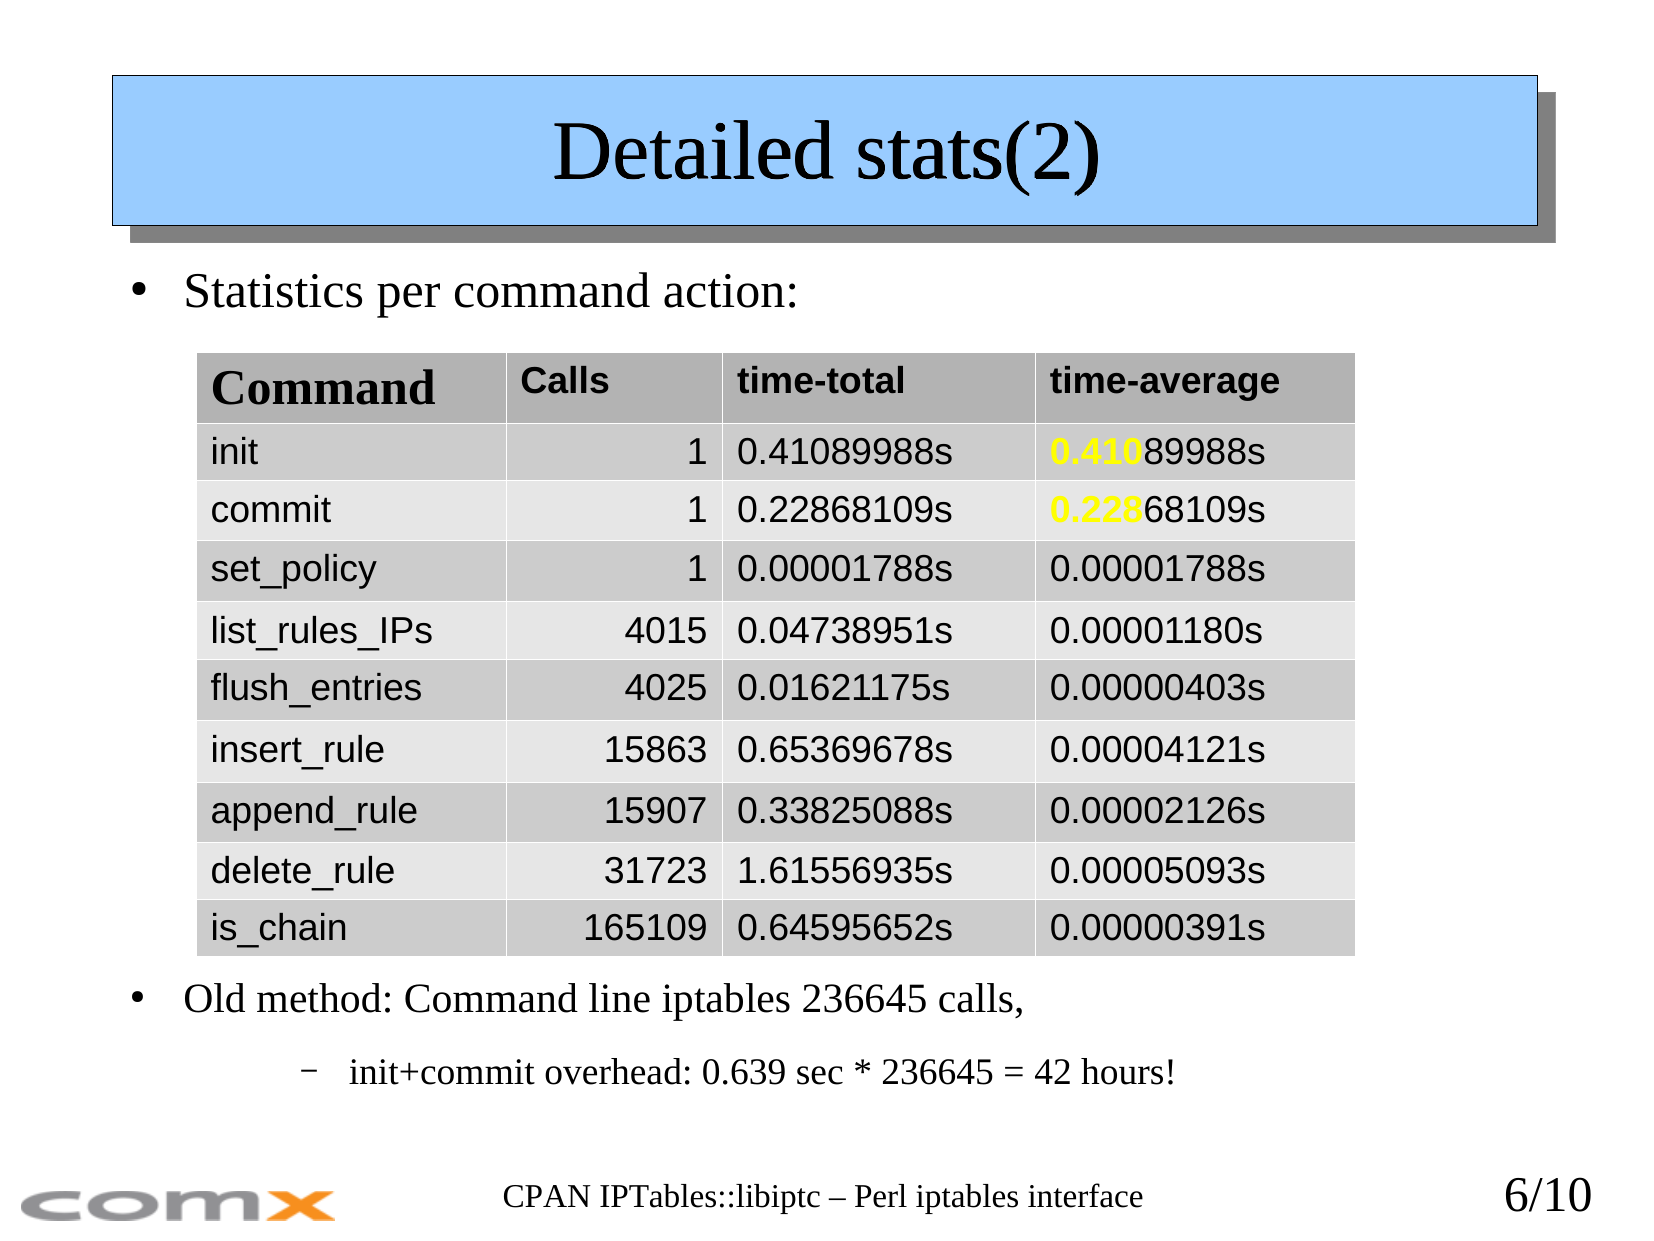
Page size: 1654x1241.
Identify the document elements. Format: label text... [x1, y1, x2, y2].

picture [21, 1191, 335, 1221]
table_header time-average [1036, 353, 1355, 423]
table_cell list_rules_IPs [197, 602, 506, 659]
table_cell 0.22868109s [1036, 481, 1355, 540]
table_cell delete_rule [197, 843, 506, 899]
table_cell 0.33825088s [723, 783, 1035, 842]
table_cell 0.22868109s [723, 481, 1035, 540]
table_cell 1.61556935s [723, 843, 1035, 899]
table_cell is_chain [197, 900, 506, 956]
table_cell insert_rule [197, 721, 506, 782]
table_header time-total [723, 353, 1035, 423]
table_cell init [197, 424, 506, 480]
table_cell 0.01621175s [723, 660, 1035, 720]
table_cell 0.00005093s [1036, 843, 1355, 899]
table_cell 0.00000403s [1036, 660, 1355, 720]
table_cell 0.04738951s [723, 602, 1035, 659]
table_cell 1 [507, 541, 722, 601]
table_cell append_rule [197, 783, 506, 842]
table_cell flush_entries [197, 660, 506, 720]
list Statistics per command action: [112, 262, 1538, 338]
table_cell 0.00001788s [1036, 541, 1355, 601]
table_cell 0.00001788s [723, 541, 1035, 601]
table_cell 1 [507, 481, 722, 540]
table_cell 165109 [507, 900, 722, 956]
table_cell commit [197, 481, 506, 540]
table_cell 15863 [507, 721, 722, 782]
table_cell 0.00000391s [1036, 900, 1355, 956]
title Detailed stats(2) [116, 90, 1538, 211]
table_cell 0.64595652s [723, 900, 1035, 956]
table_cell 1 [507, 424, 722, 480]
table_cell 4025 [507, 660, 722, 720]
table_cell 0.00002126s [1036, 783, 1355, 842]
table_cell 0.41089988s [723, 424, 1035, 480]
table_cell 31723 [507, 843, 722, 899]
table_cell 4015 [507, 602, 722, 659]
table_cell 15907 [507, 783, 722, 842]
table_cell set_policy [197, 541, 506, 601]
table_cell 0.00004121s [1036, 721, 1355, 782]
table_cell 0.65369678s [723, 721, 1035, 782]
table_cell 0.00001180s [1036, 602, 1355, 659]
table_cell 0.41089988s [1036, 424, 1355, 480]
list Old method: Command line iptables 236645 calls, init+commit overhead: 0.639 sec * 236645 = 42 hours! [112, 975, 1538, 1126]
table_header Calls [507, 353, 722, 423]
table_header Command [197, 353, 506, 423]
